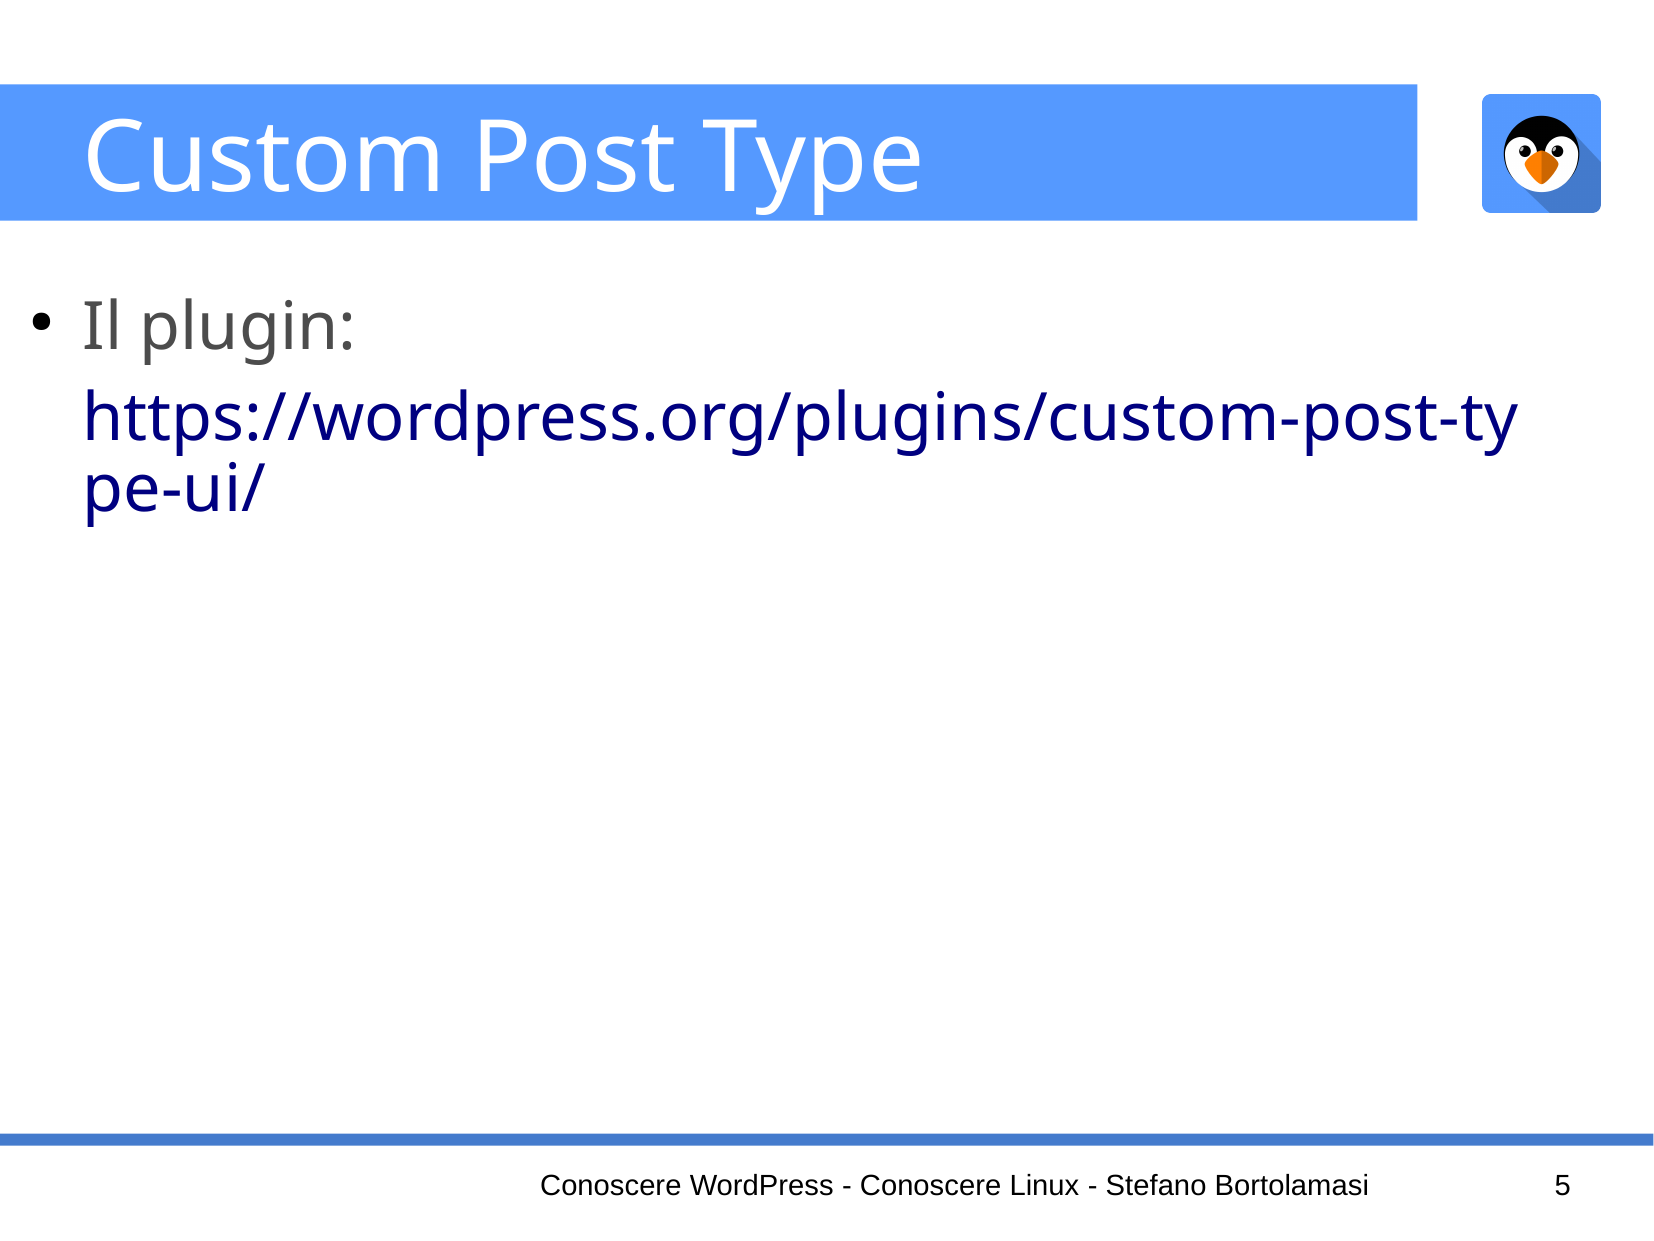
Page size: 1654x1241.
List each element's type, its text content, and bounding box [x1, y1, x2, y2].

list Il plugin: https://wordpress.org/plugins/custom-post-type-ui/ [11, 278, 1560, 579]
title Custom Post Type [0, 91, 1418, 214]
picture [1482, 94, 1601, 213]
